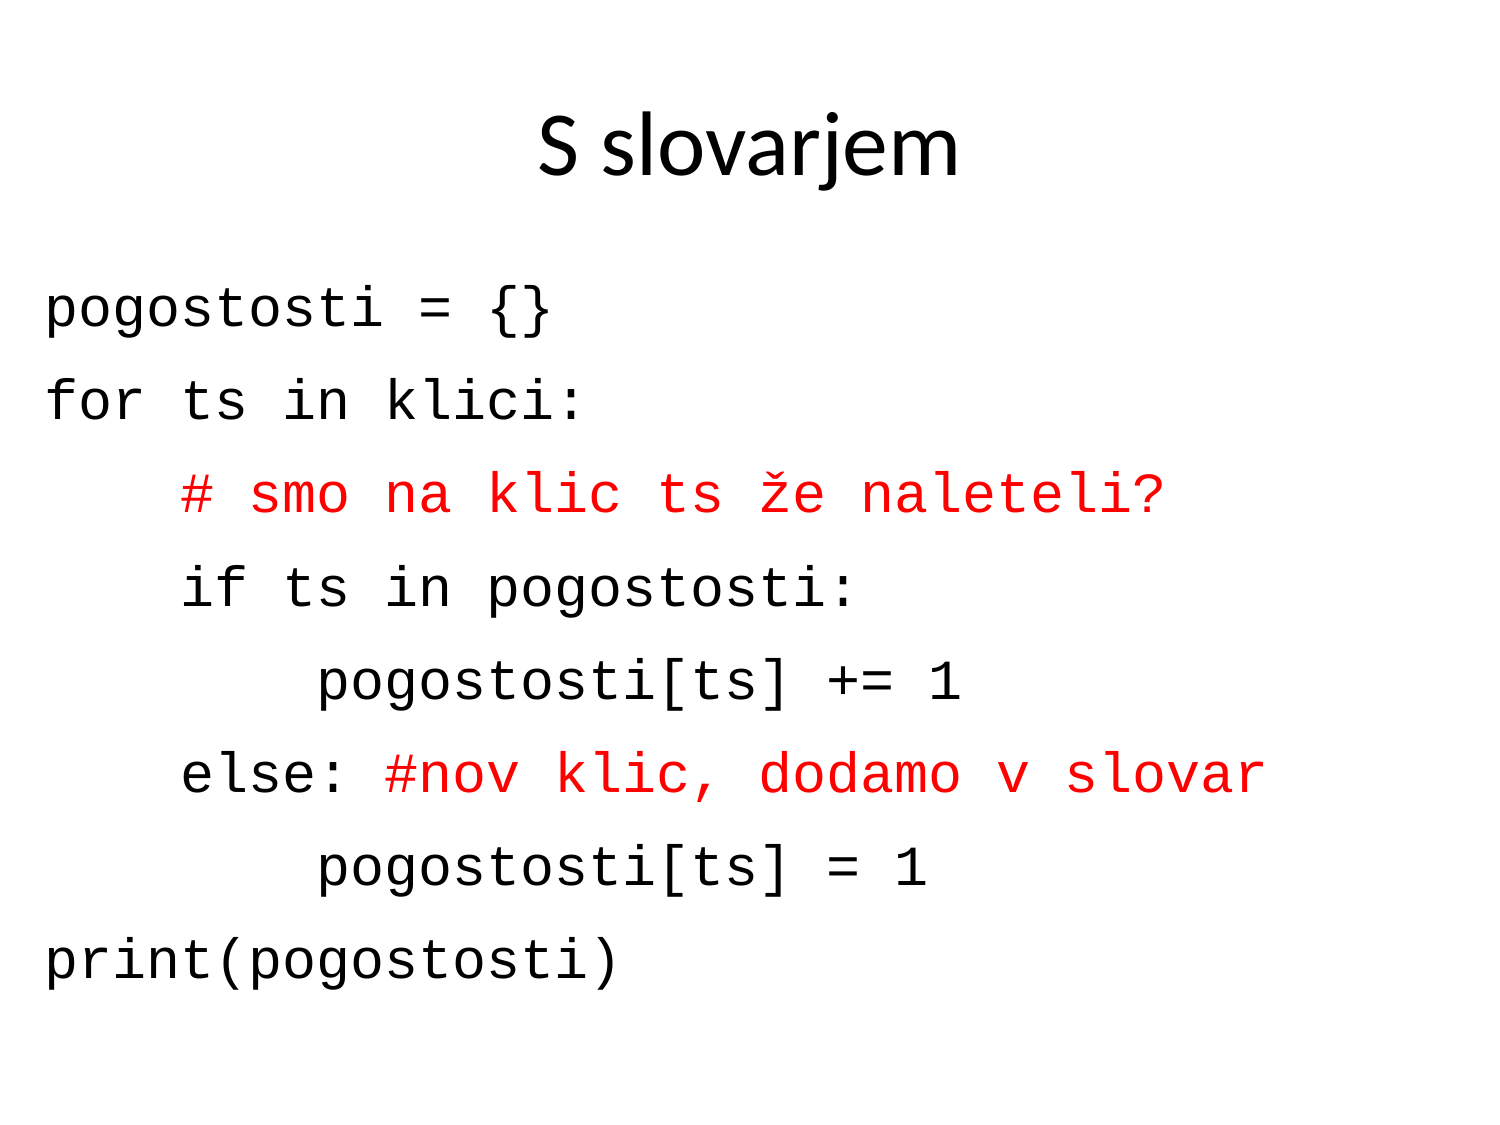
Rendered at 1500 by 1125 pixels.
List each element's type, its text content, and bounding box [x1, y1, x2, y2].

title S slovarjem [75, 45, 1425, 233]
list pogostosti = {} for ts in klici: # smo na klic ts že naleteli? if ts in pogostosti: pogostosti[ts] += 1 else: #nov klic, dodamo v slovar pogostosti[ts] = 1 print(pogostosti) [29, 262, 1425, 1005]
